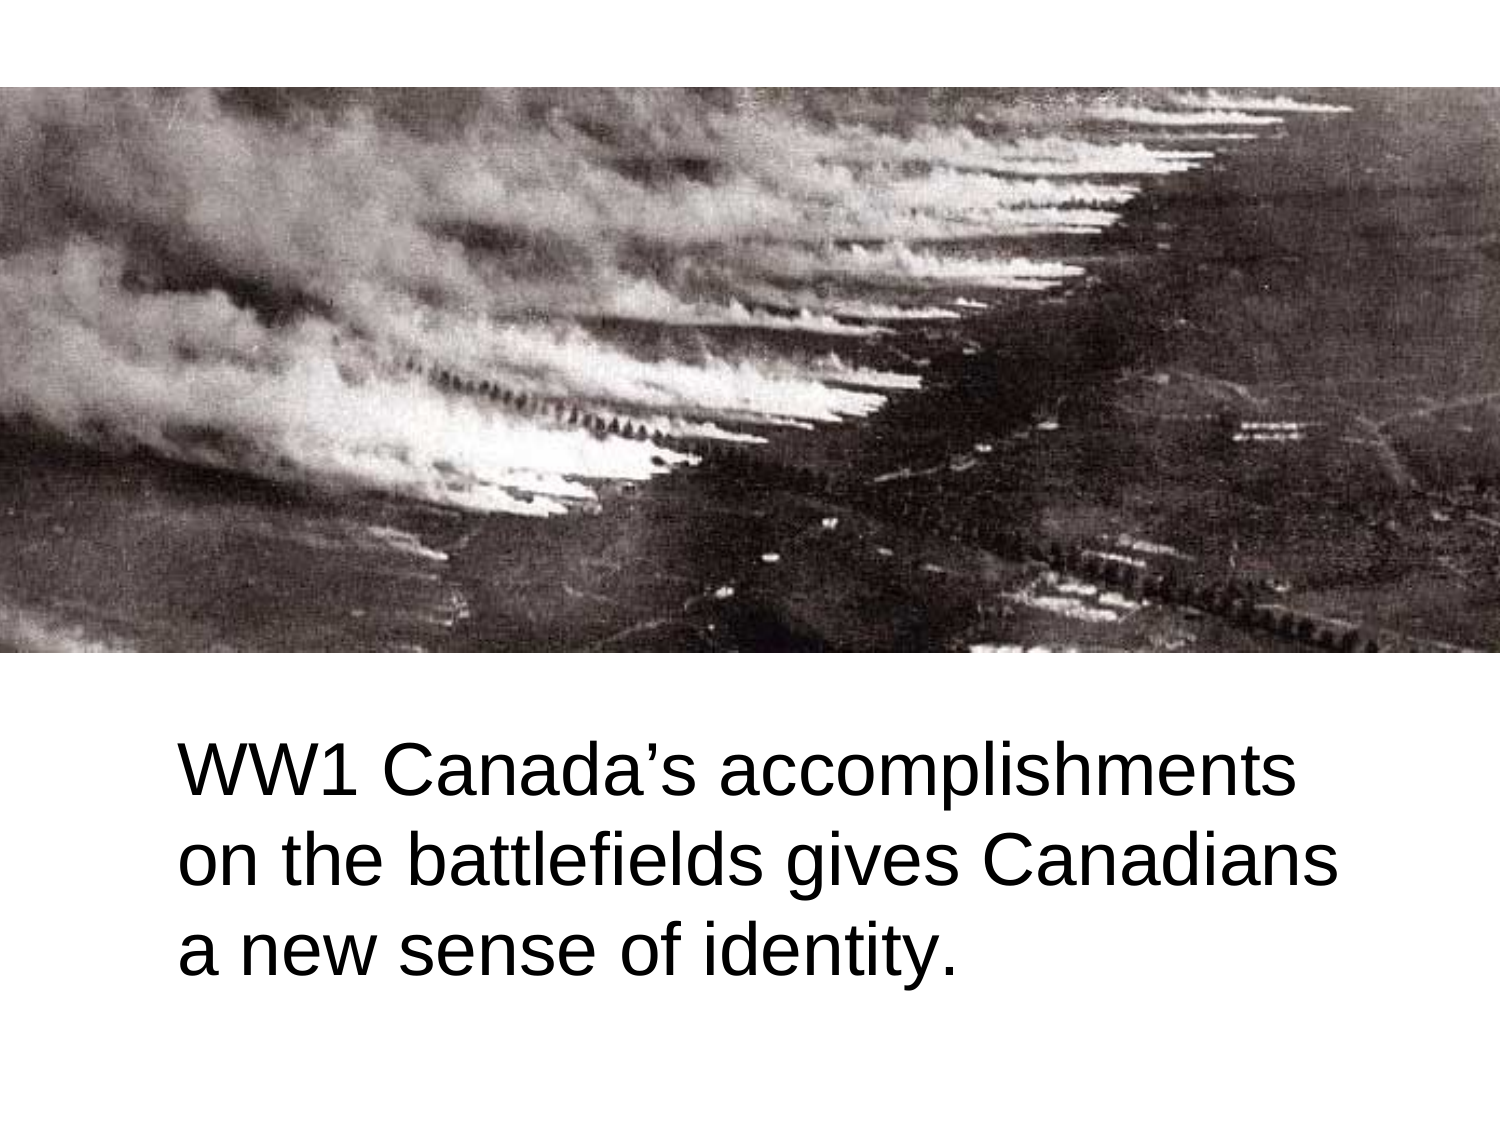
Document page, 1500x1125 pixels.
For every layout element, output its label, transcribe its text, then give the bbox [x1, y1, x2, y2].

picture [0, 87, 1500, 653]
text_box WW1 Canada’s accomplishments on the battlefields gives Canadians a new sense of identity. [162, 712, 1403, 998]
